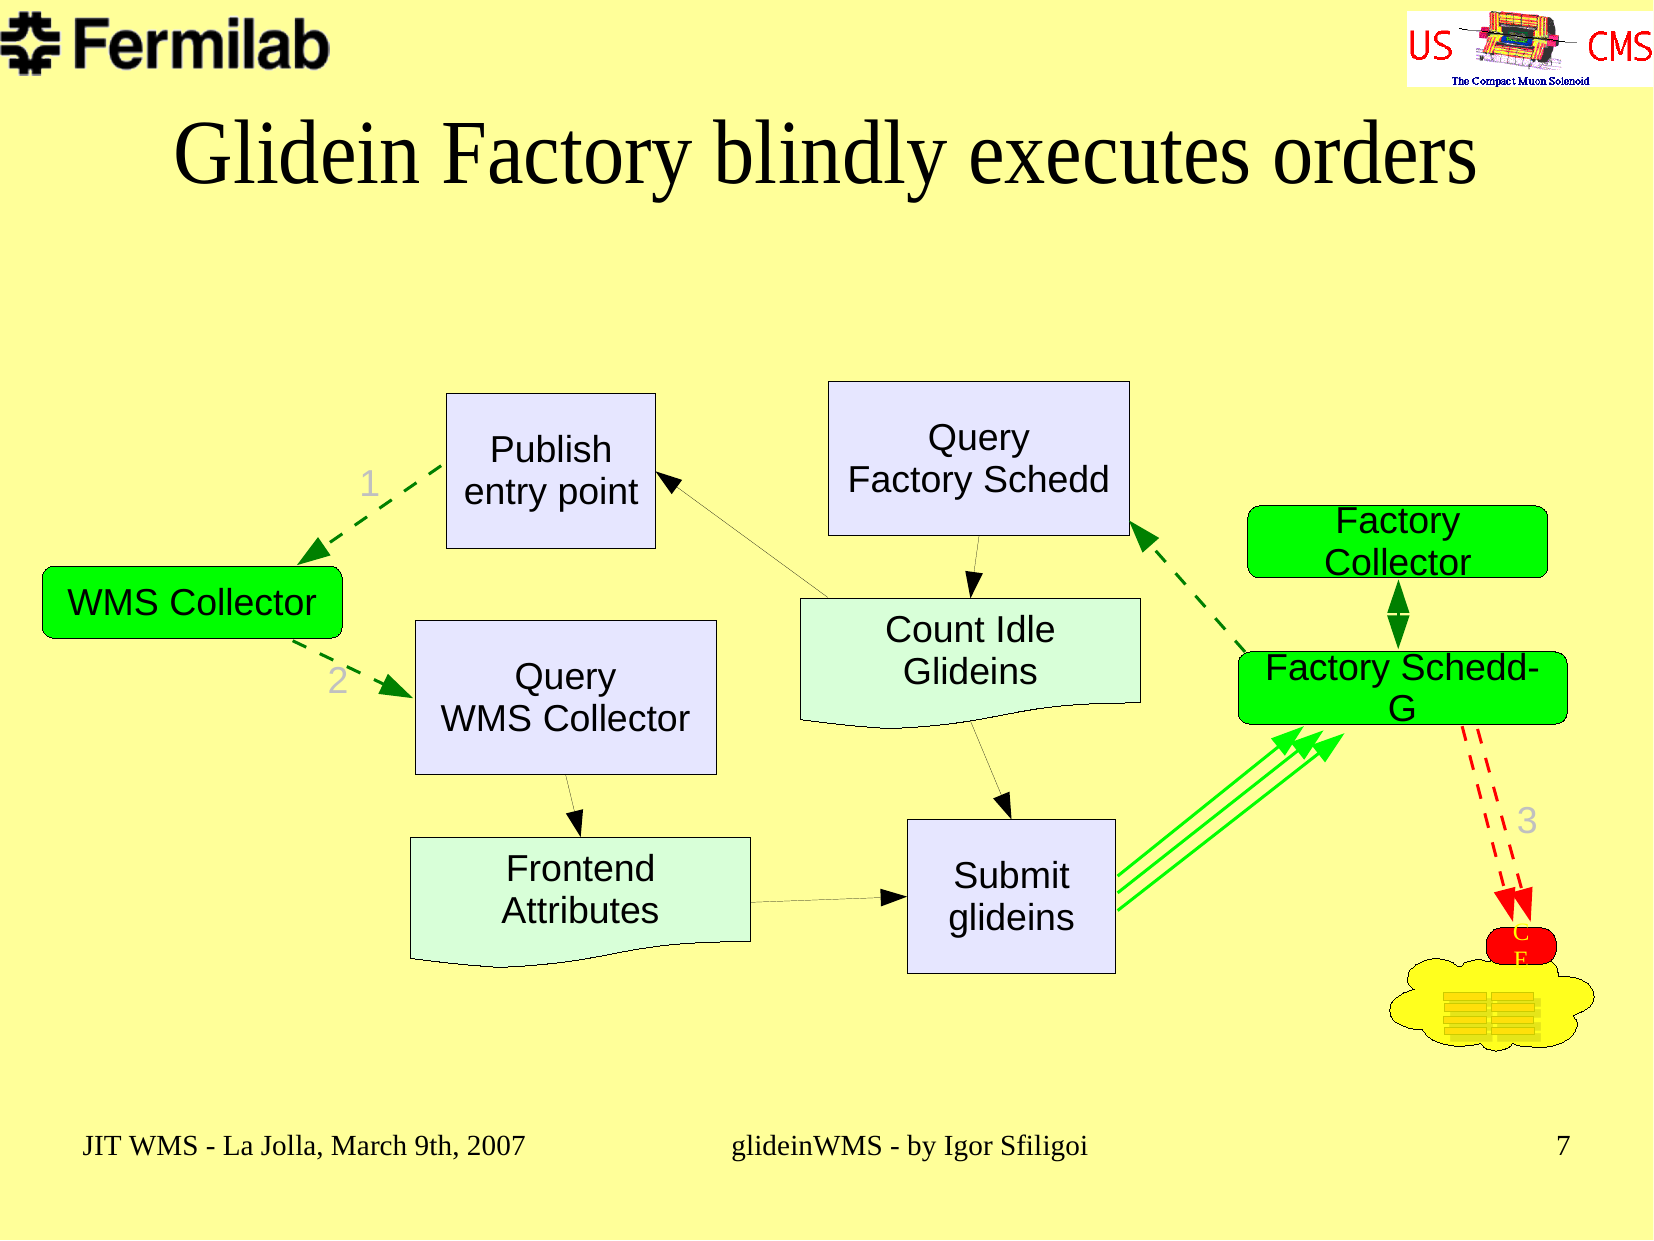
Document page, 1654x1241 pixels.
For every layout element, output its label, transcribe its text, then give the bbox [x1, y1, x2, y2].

text_box WMS Collector [42, 566, 343, 639]
text_box CE [1486, 927, 1557, 965]
text_box Count Idle Glideins [800, 598, 1141, 729]
picture [1407, 11, 1654, 87]
text_box Query Factory Schedd [828, 381, 1130, 536]
text_box Factory Collector [1247, 505, 1548, 578]
text_box 3 [1502, 791, 1553, 863]
text_box 1 [344, 455, 395, 526]
text_box Submit glideins [907, 819, 1116, 974]
text_box 2 [312, 652, 364, 724]
text_box Factory Schedd-G [1238, 651, 1568, 725]
text_box Frontend Attributes [410, 837, 751, 968]
title Glidein Factory blindly executes orders [82, 49, 1571, 257]
text_box Publish entry point [446, 393, 656, 549]
text_box [1389, 958, 1595, 1052]
picture [0, 11, 330, 76]
text_box Query WMS Collector [415, 620, 717, 775]
